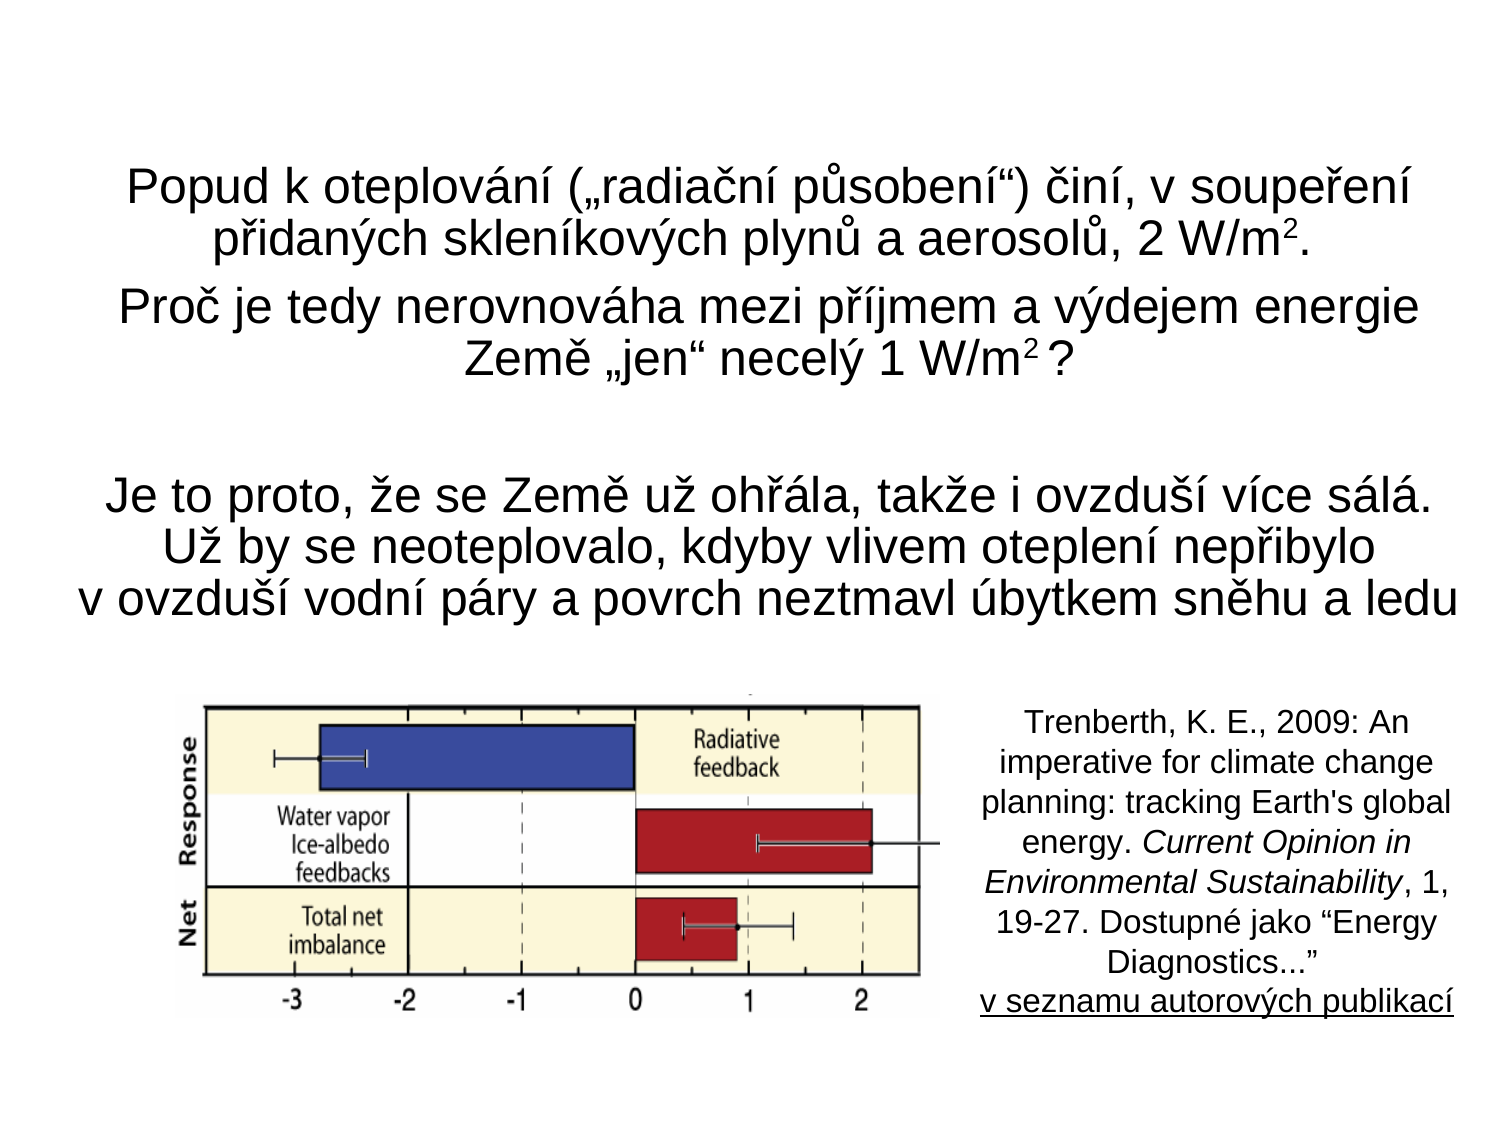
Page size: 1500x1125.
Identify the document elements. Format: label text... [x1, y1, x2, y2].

text_box Trenberth, K. E., 2009: An imperative for climate change planning: tracking Earth's global energy. Current Opinion in Environmental Sustainability, 1, 19-27. Dostupné jako “Energy Diagnostics...” v seznamu autorových publikací [955, 692, 1479, 1028]
subtitle Popud k oteplování („radiační působení“) činí, v soupeření přidaných skleníkových plynů a aerosolů, 2 W/m2. Proč je tedy nerovnováha mezi příjmem a výdejem energie Země „jen“ necelý 1 W/m2 ? Je to proto, že se Země už ohřála, takže i ovzduší více sálá. Už by se neoteplovalo, kdyby vlivem oteplení nepřibylo v ovzduší vodní páry a povrch neztmavl úbytkem sněhu a ledu [75, 21, 1465, 1103]
chart [154, 667, 975, 1061]
